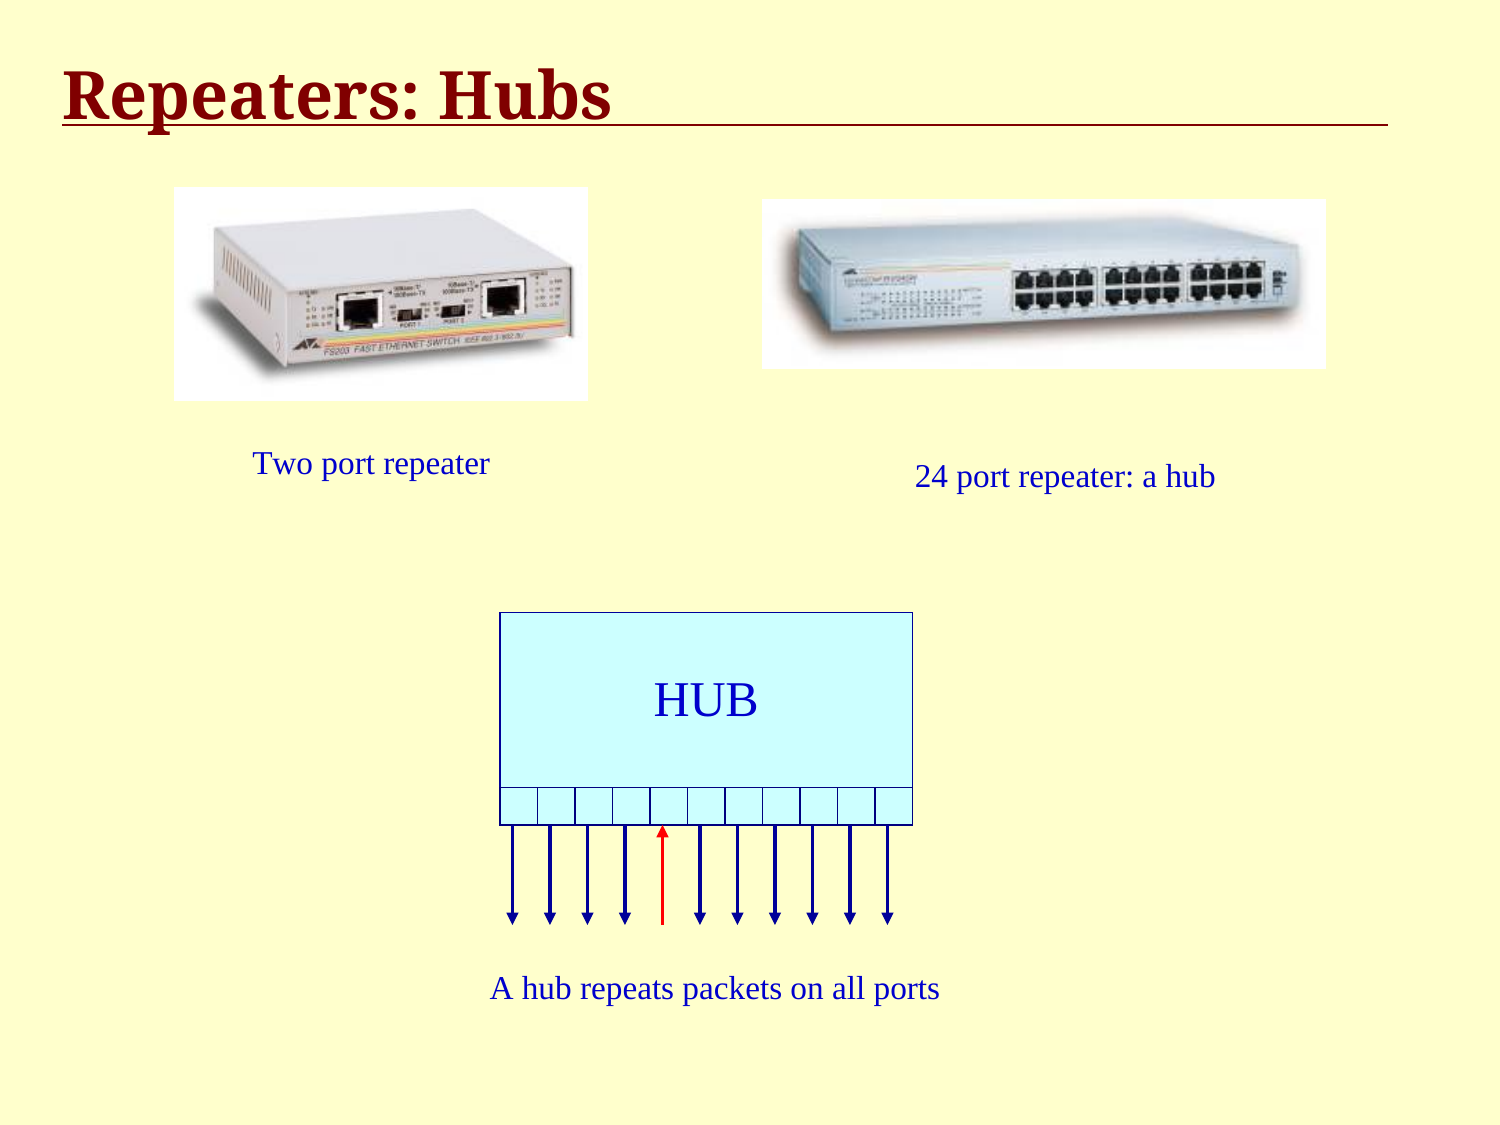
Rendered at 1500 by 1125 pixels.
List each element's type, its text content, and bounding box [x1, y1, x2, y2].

text_box HUB [499, 612, 913, 787]
picture [174, 187, 588, 401]
picture [762, 199, 1326, 369]
text_box Two port repeater [237, 437, 506, 490]
text_box [499, 787, 913, 825]
text_box A hub repeats packets on all ports [474, 962, 957, 1015]
text_box 24 port repeater: a hub [899, 450, 1232, 503]
